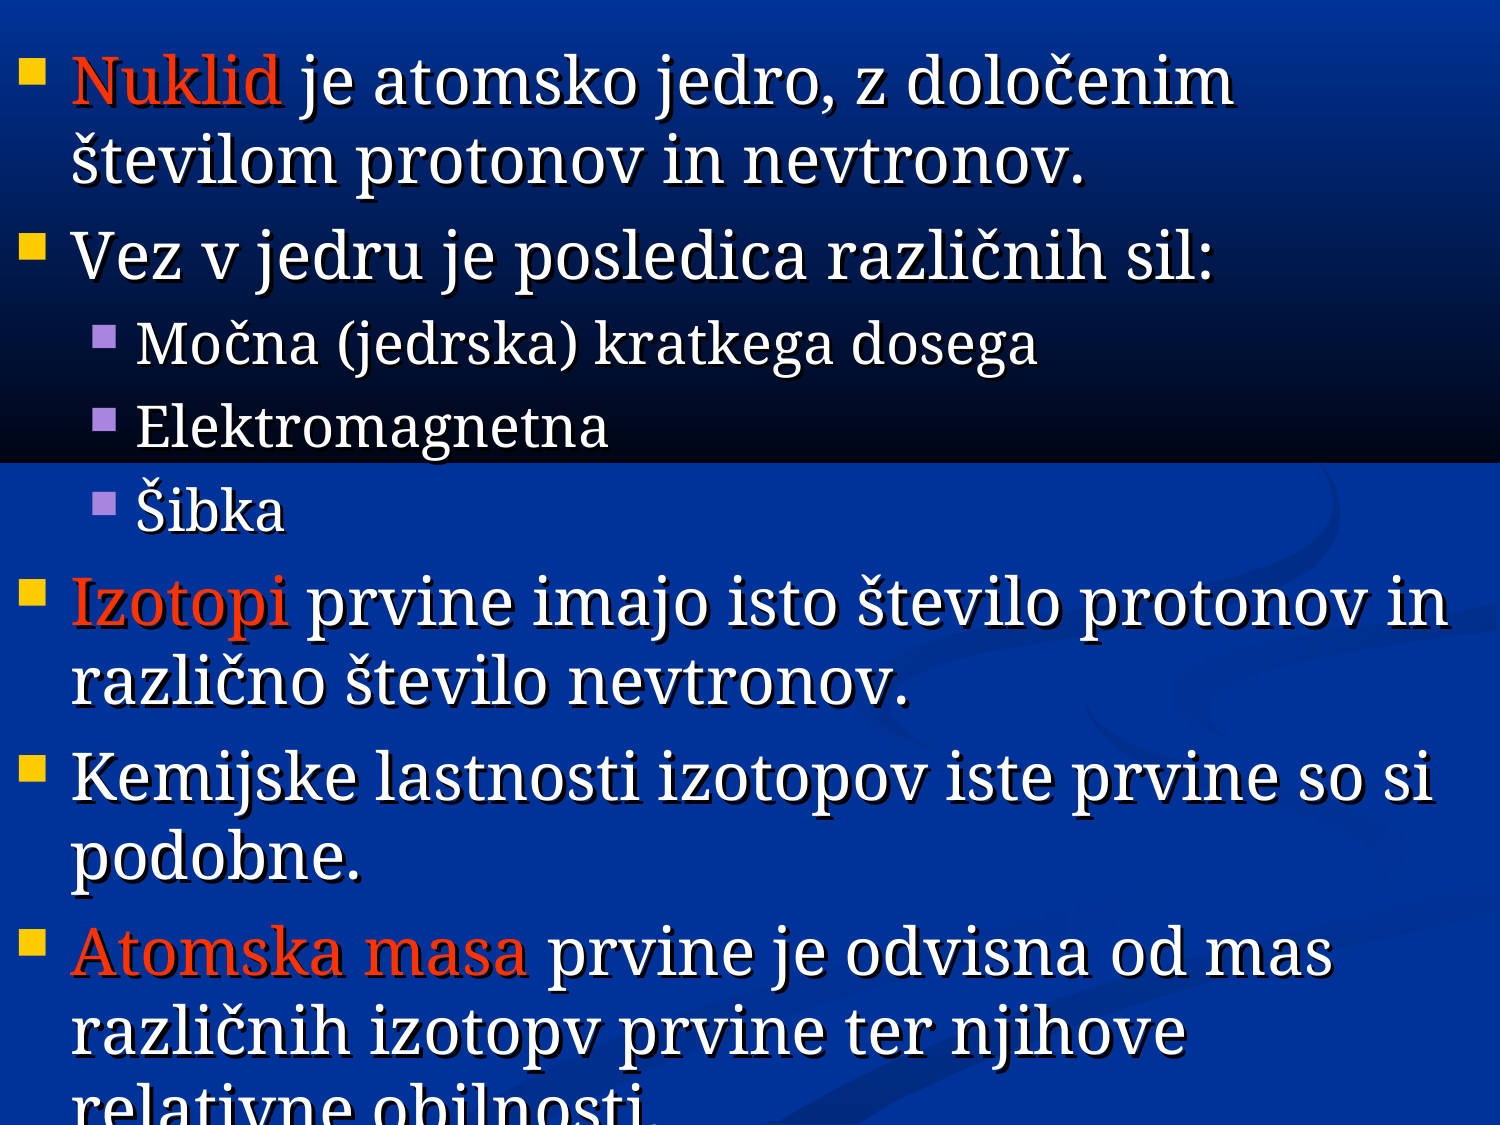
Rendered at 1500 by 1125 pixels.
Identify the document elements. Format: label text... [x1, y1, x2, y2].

list Nuklid je atomsko jedro, z določenim številom protonov in nevtronov. Vez v jedru je posledica različnih sil: Močna (jedrska) kratkega dosega Elektromagnetna Šibka Izotopi prvine imajo isto število protonov in različno število nevtronov. Kemijske lastnosti izotopov iste prvine so si podobne. Atomska masa prvine je odvisna od mas različnih izotopv prvine ter njihove relativne obilnosti. [0, 30, 1500, 1125]
